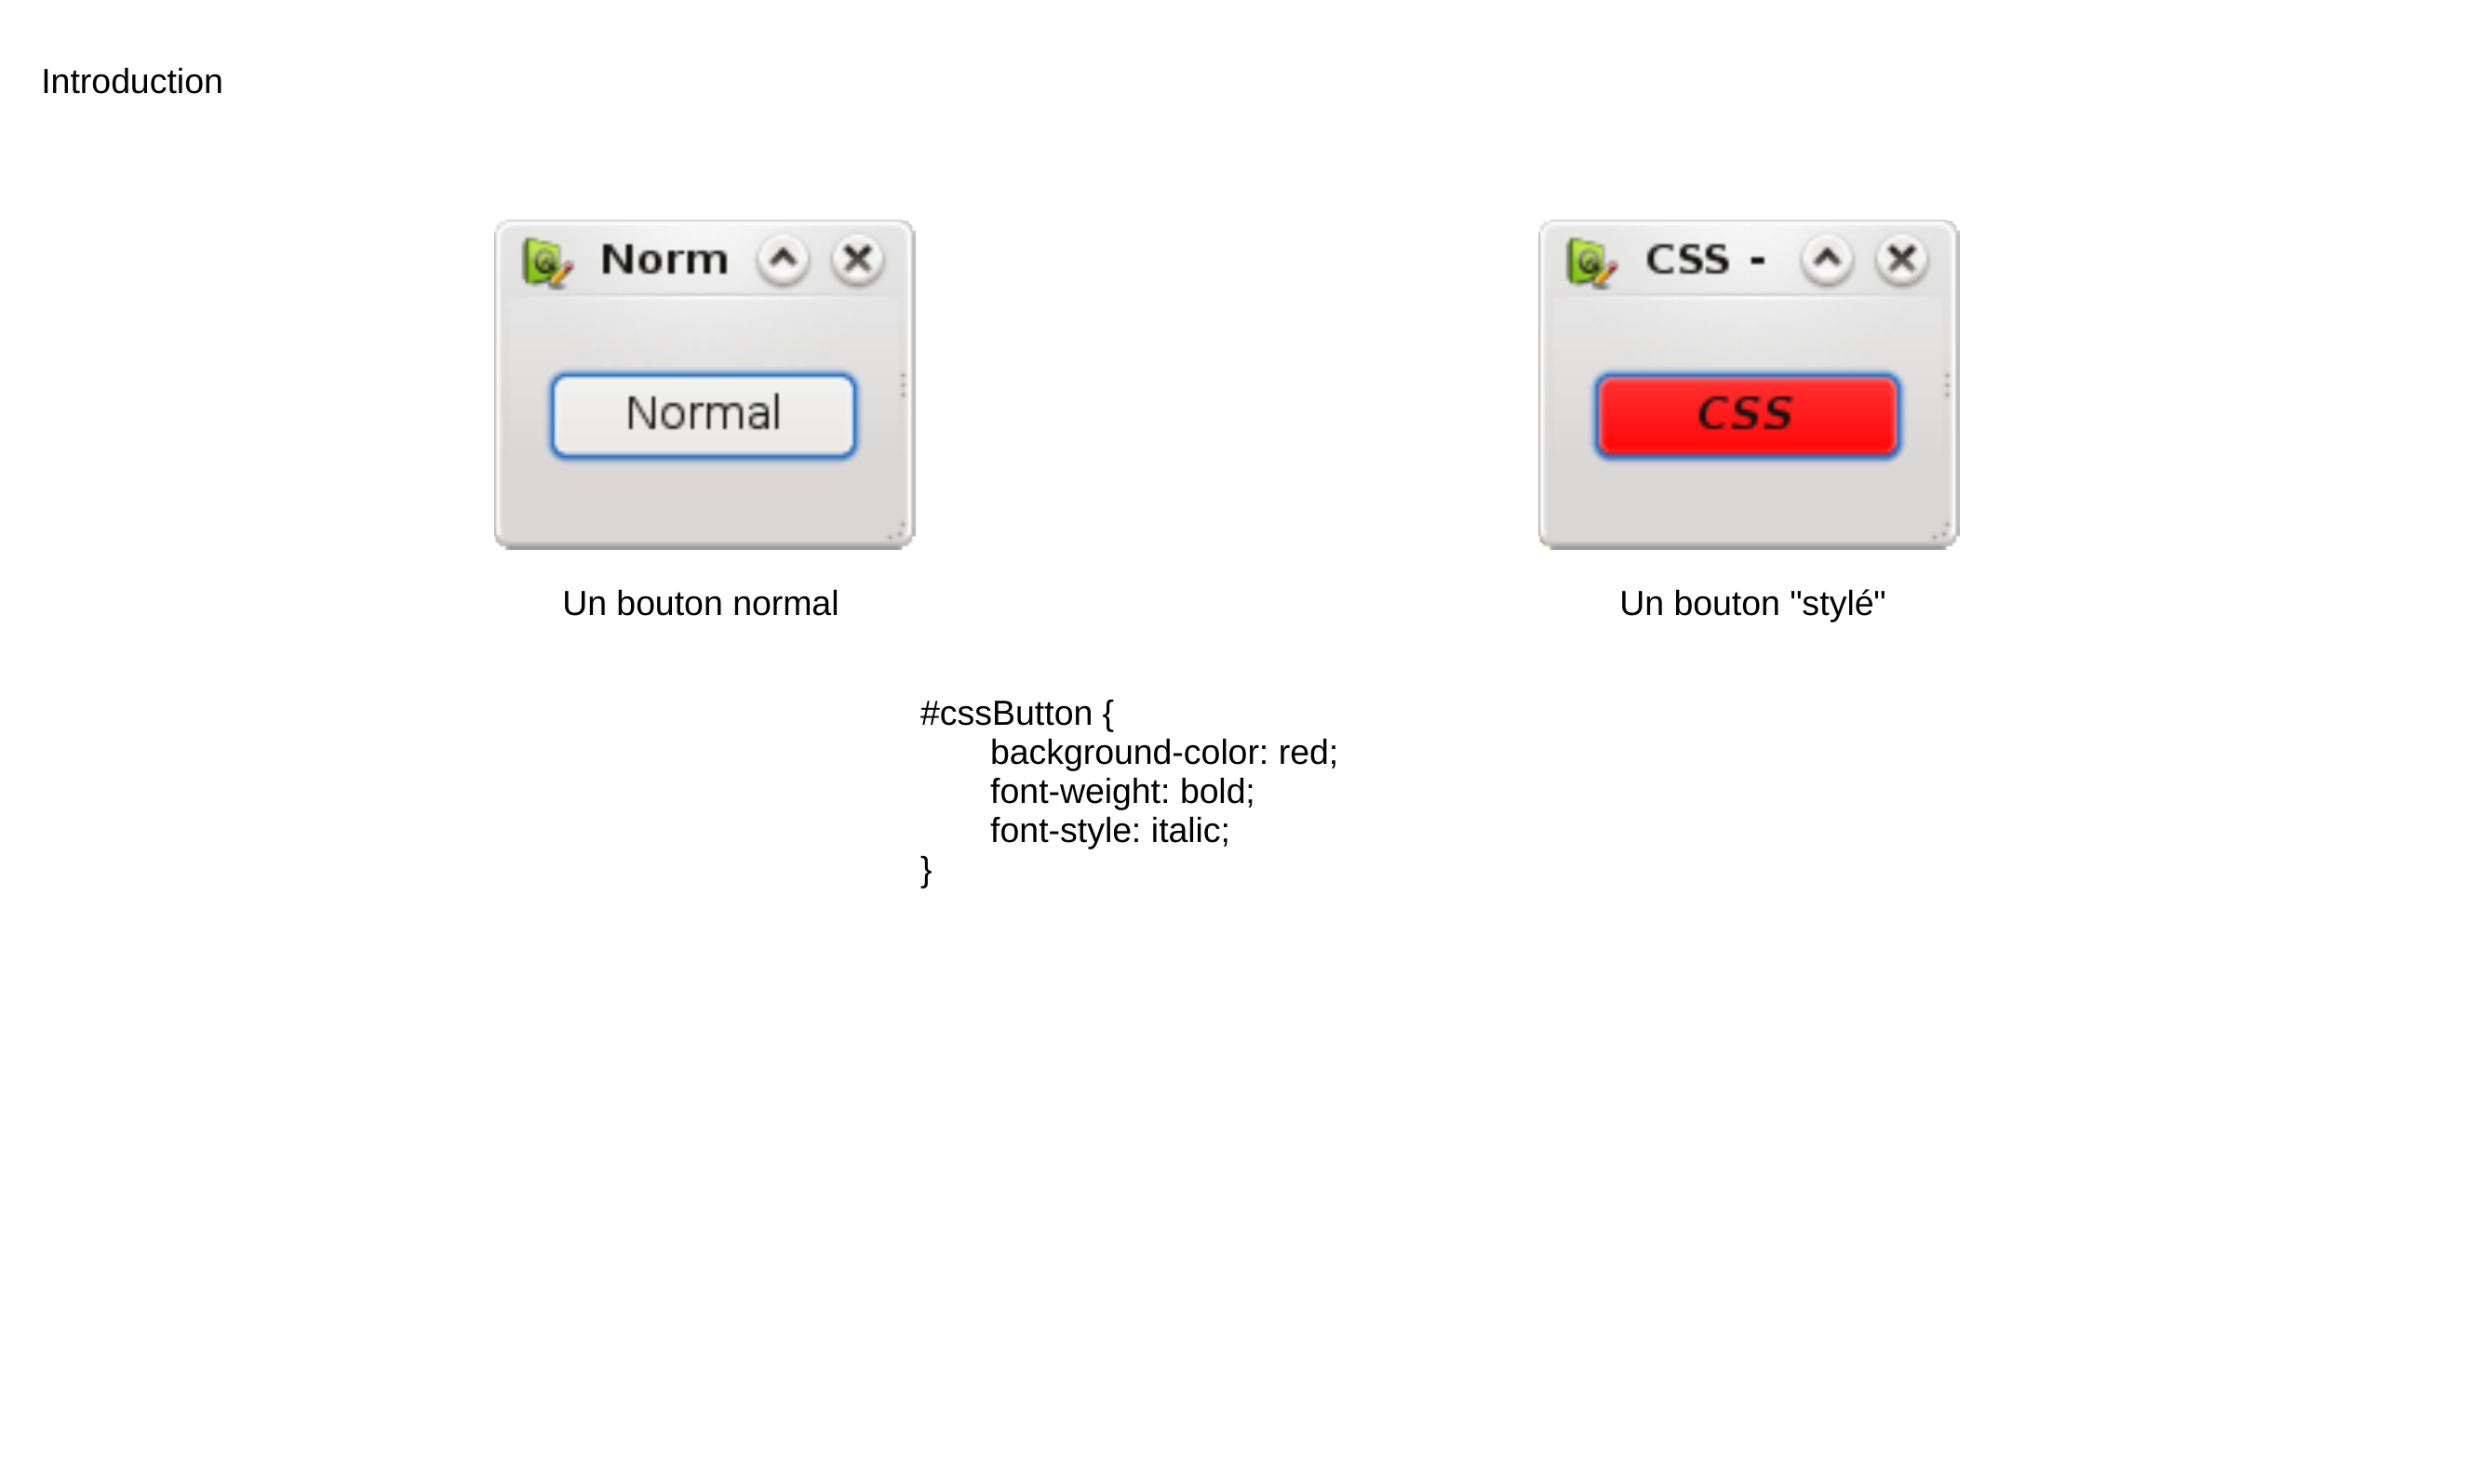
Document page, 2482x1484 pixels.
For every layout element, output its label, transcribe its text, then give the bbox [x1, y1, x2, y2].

text_box #cssButton { background-color: red; font-weight: bold; font-style: italic; } [906, 687, 1539, 989]
text_box Un bouton "stylé" [1547, 577, 1960, 633]
picture [494, 220, 916, 550]
picture [1538, 220, 1960, 550]
text_box Introduction [27, 55, 2446, 166]
text_box Un bouton normal [494, 577, 907, 633]
